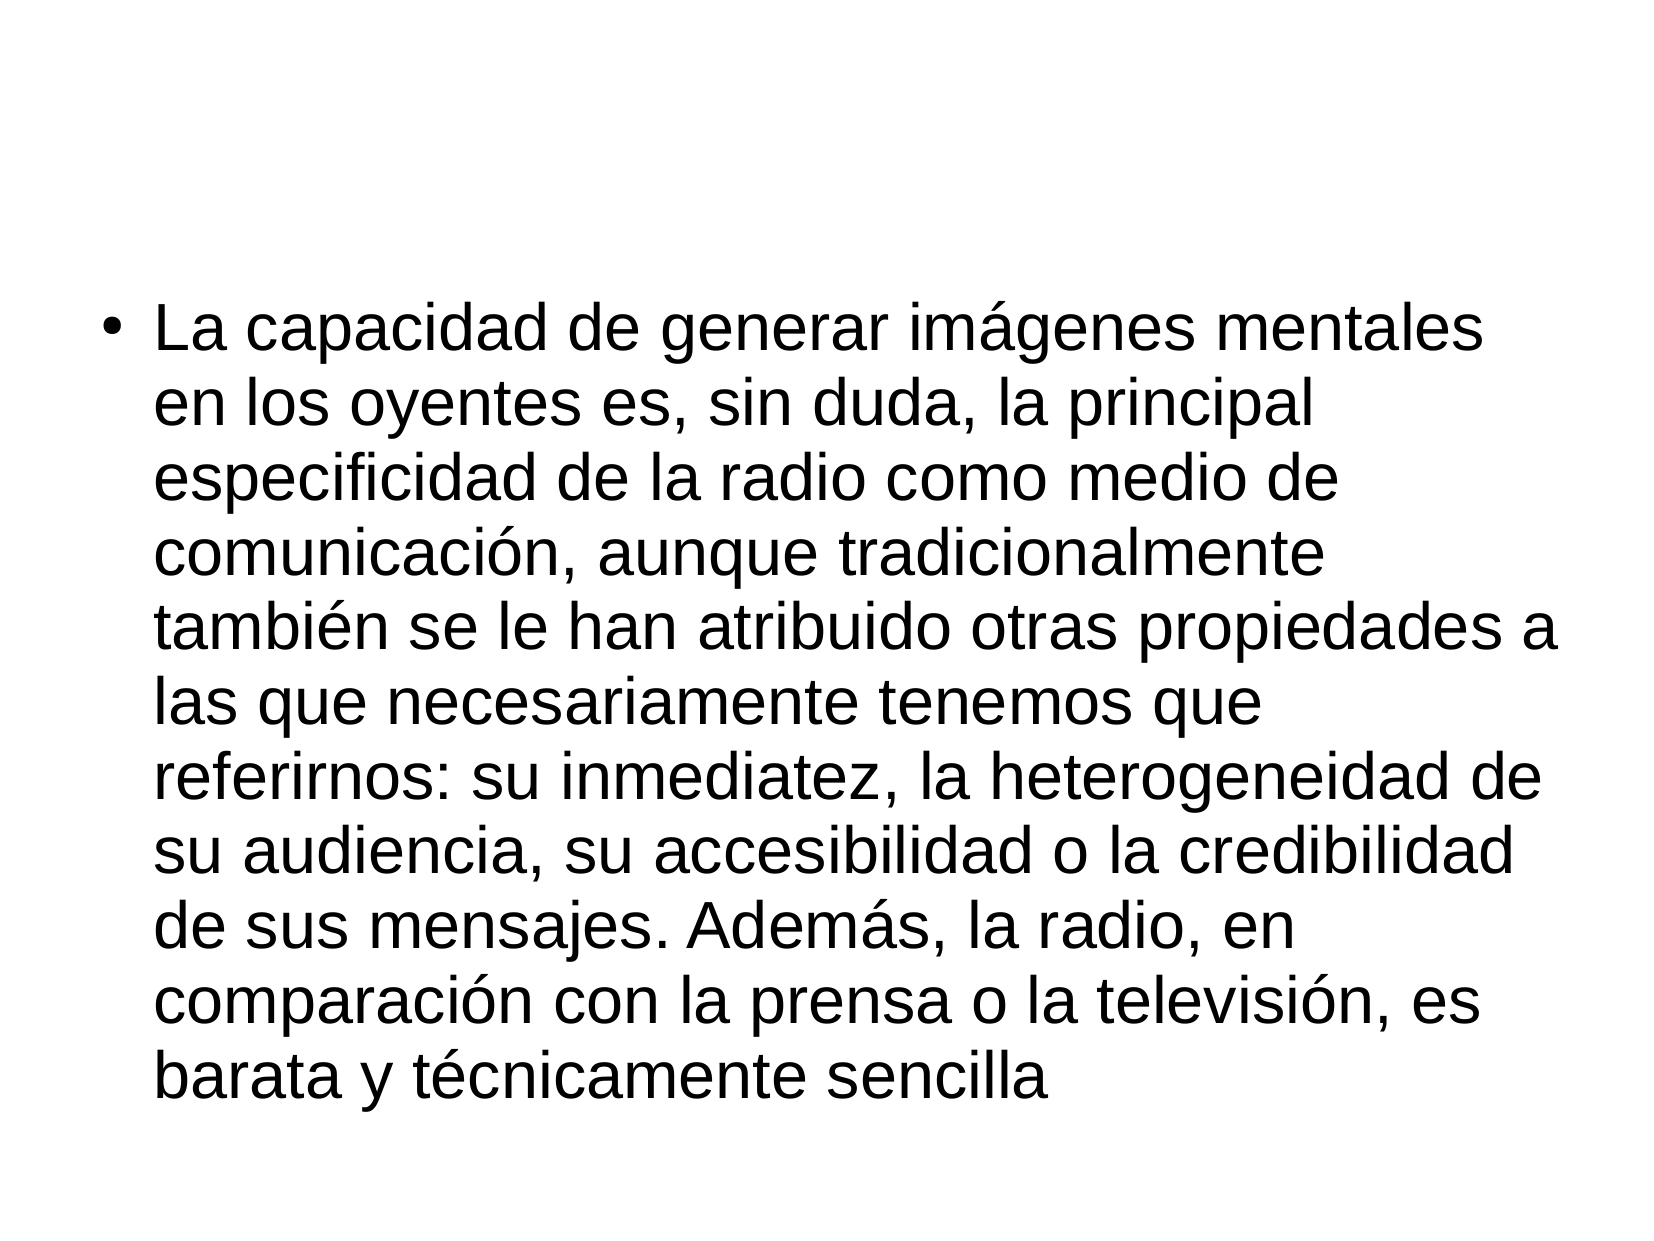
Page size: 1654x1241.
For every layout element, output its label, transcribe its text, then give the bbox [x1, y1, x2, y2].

list La capacidad de generar imágenes mentales en los oyentes es, sin duda, la principal especificidad de la radio como medio de comunicación, aunque tradicionalmente también se le han atribuido otras propiedades a las que necesariamente tenemos que referirnos: su inmediatez, la heterogeneidad de su audiencia, su accesibilidad o la credibilidad de sus mensajes. Además, la radio, en comparación con la prensa o la televisión, es barata y técnicamente sencilla [82, 290, 1571, 1113]
